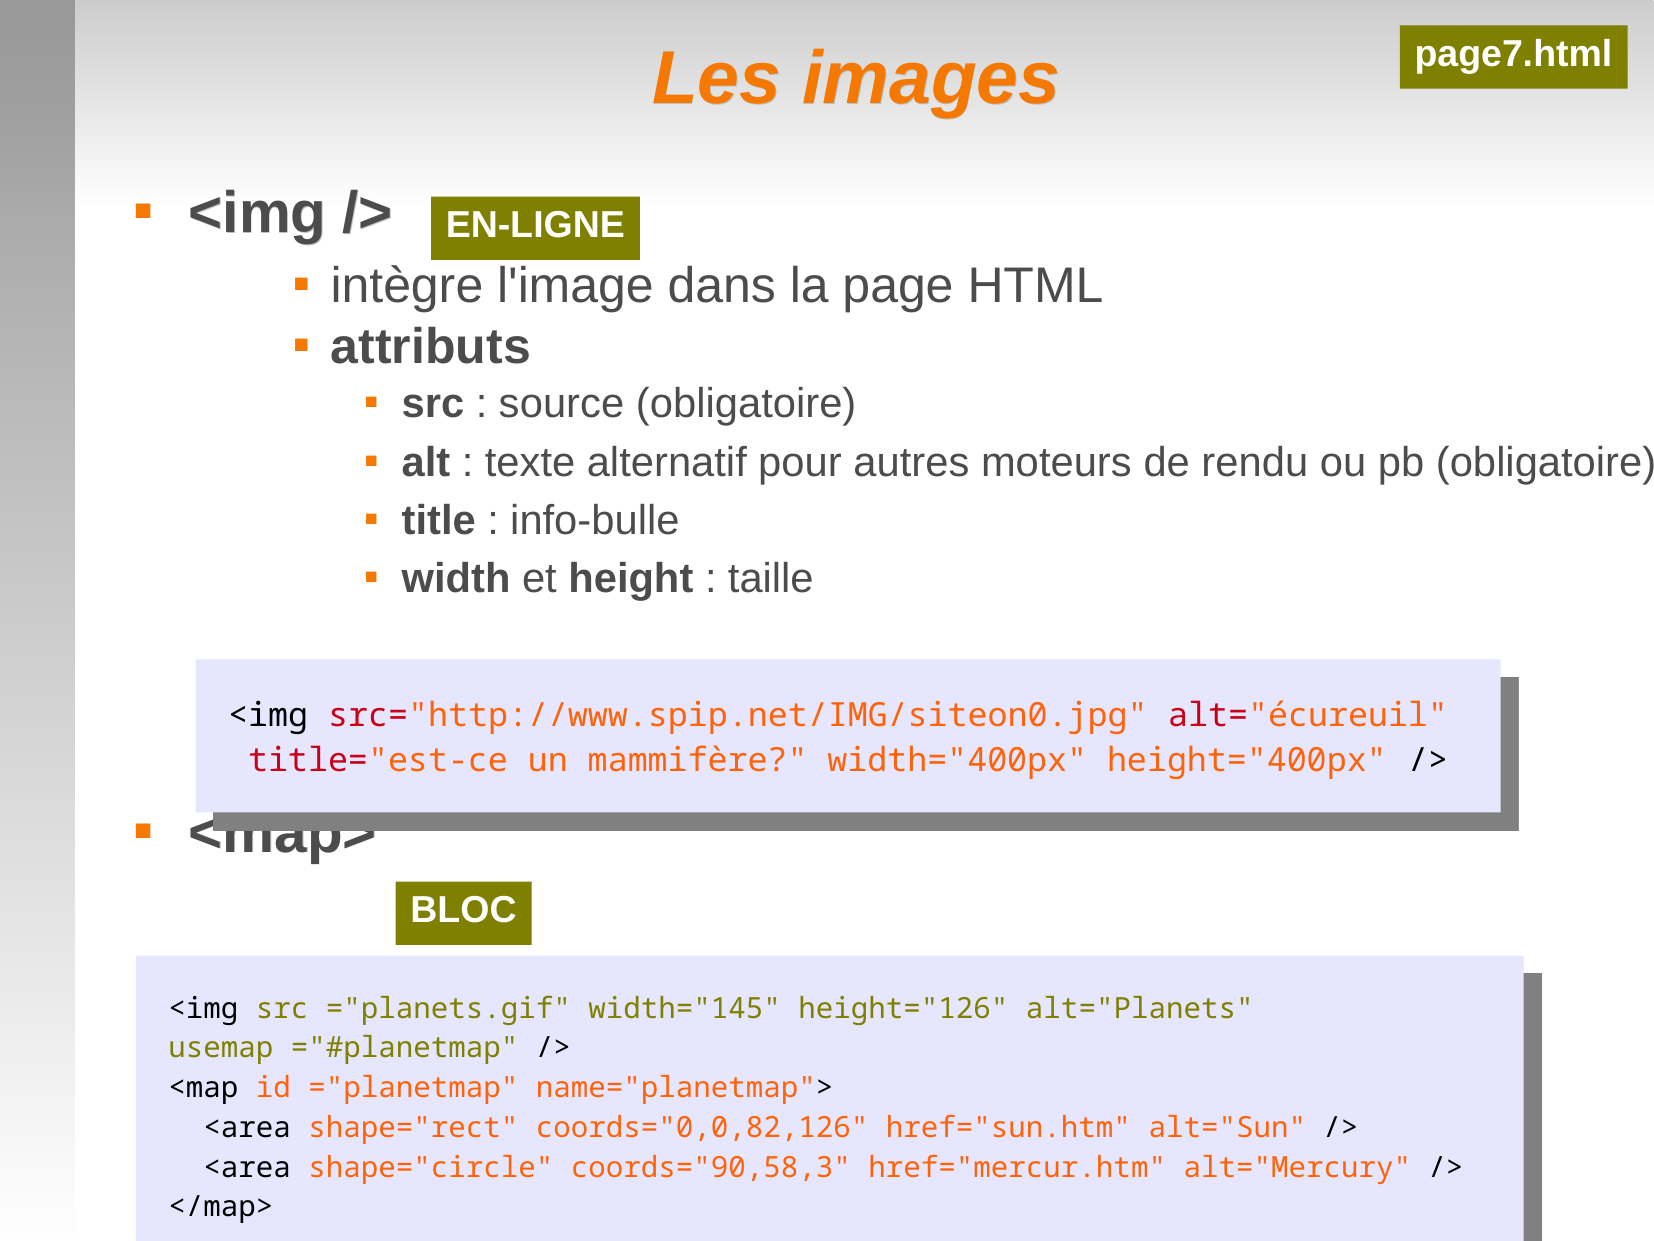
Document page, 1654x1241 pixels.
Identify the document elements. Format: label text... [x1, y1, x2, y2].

text_box <img src="http://www.spip.net/IMG/siteon0.jpg" alt="écureuil" title="est-ce un mammifère?" width="400px" height="400px" /> [195, 659, 1501, 800]
title Les images [58, 7, 1654, 148]
text_box <img src ="planets.gif" width="145" height="126" alt="Planets" usemap ="#planetmap" /> <map id ="planetmap" name="planetmap"> <area shape="rect" coords="0,0,82,126" href="sun.htm" alt="Sun" /> <area shape="circle" coords="90,58,3" href="mercur.htm" alt="Mercury" /> </map> [135, 955, 1524, 1223]
text_box BLOC [395, 881, 532, 945]
text_box page7.html [1399, 25, 1628, 89]
list <img /> intègre l'image dans la page HTML attributs src : source (obligatoire) alt : texte alternatif pour autres moteurs de rendu ou pb (obligatoire) title : info-bulle width et height : taille <map> [118, 180, 1654, 953]
text_box EN-LIGNE [431, 196, 640, 260]
